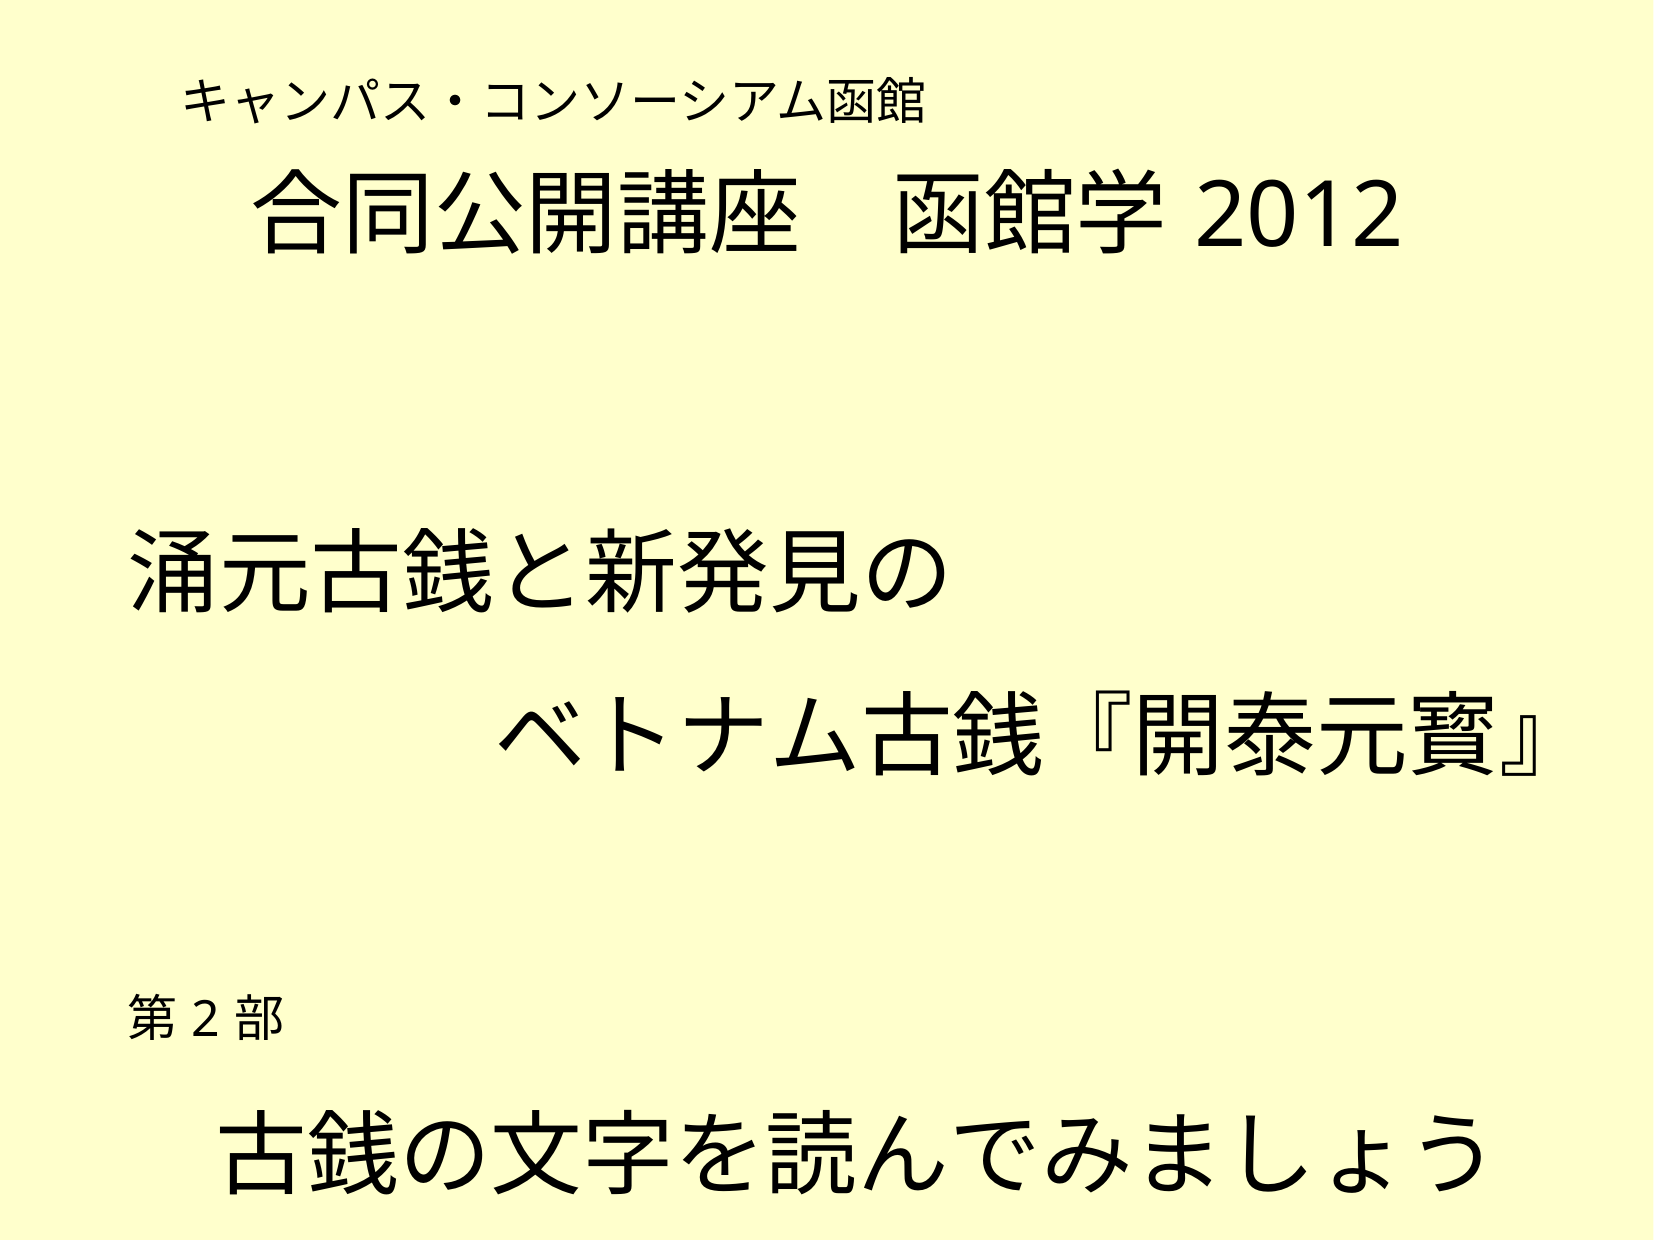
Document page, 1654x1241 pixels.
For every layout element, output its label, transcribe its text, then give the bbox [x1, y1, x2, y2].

title 合同公開講座 函館学2012 [121, 102, 1534, 311]
list 涌元古銭と新発見の ベトナム古銭『開泰元寳』 第2部 古銭の文字を読んでみましょう [56, 344, 1589, 1164]
text_box キャンパス・コンソーシアム函館 [166, 54, 1422, 124]
